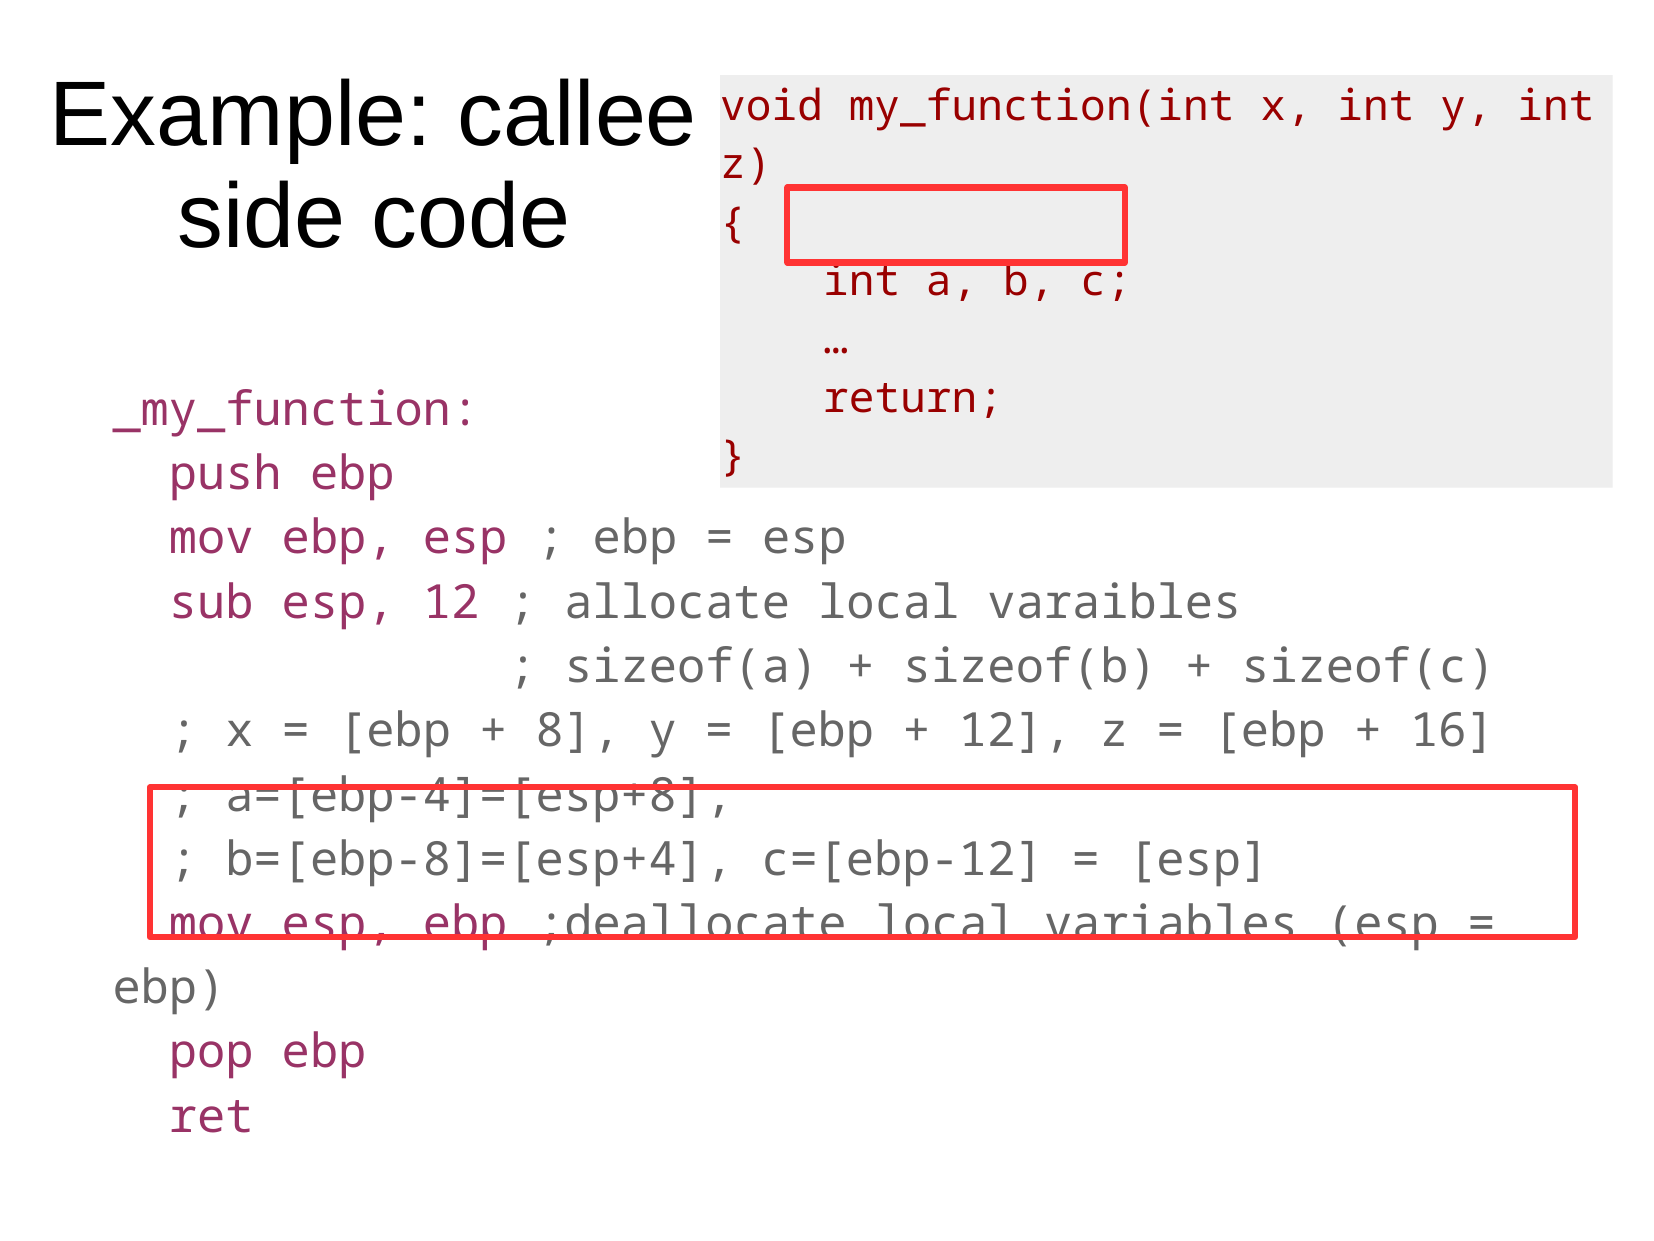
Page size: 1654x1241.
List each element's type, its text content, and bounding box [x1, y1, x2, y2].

title Example: callee side code [21, 61, 727, 269]
list _my_function: push ebp mov ebp, esp ; ebp = esp sub esp, 12 ; allocate local varaibles ; sizeof(a) + sizeof(b) + sizeof(c) ; x = [ebp + 8], y = [ebp + 12], z = [ebp + 16] ; a=[ebp-4]=[esp+8], ; b=[ebp-8]=[esp+4], c=[ebp-12] = [esp] mov esp, ebp ;deallocate local variables (esp = ebp) pop ebp ret [112, 375, 1572, 1163]
list _my_function: push ebp mov ebp, esp ; ebp = esp sub esp, 12 ; allocate local varaibles ; sizeof(a) + sizeof(b) + sizeof(c) ; x = [ebp + 8], y = [ebp + 12], z = [ebp + 16] ; a=[ebp-4]=[esp+8], ; b=[ebp-8]=[esp+4], c=[ebp-12] = [esp] mov esp, ebp ;deallocate local variables (esp = ebp) pop ebp ret [153, 790, 1572, 934]
list void my_function(int x, int y, int z) { int a, b, c; … return; } [720, 75, 1613, 488]
